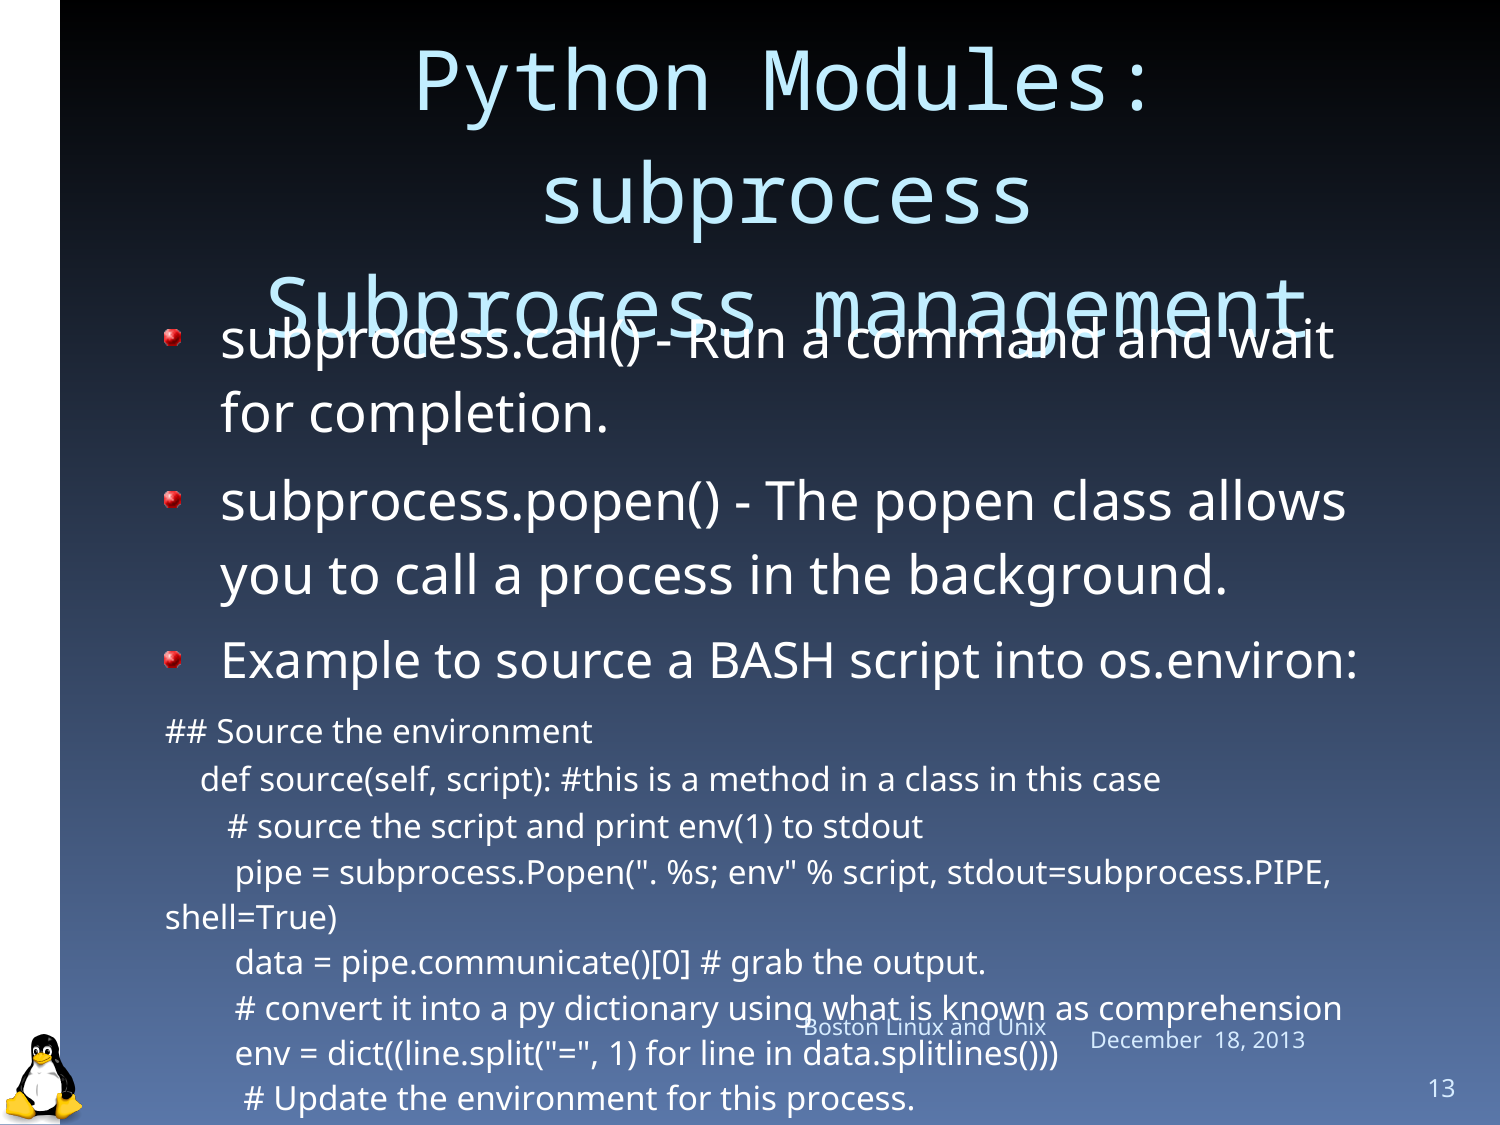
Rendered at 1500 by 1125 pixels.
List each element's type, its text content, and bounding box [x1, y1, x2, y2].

title Python Modules: subprocess Subprocess management [149, 91, 1425, 292]
picture [0, 1034, 82, 1125]
list subprocess.call() - Run a command and wait for completion. subprocess.popen() - The popen class allows you to call a process in the background. Example to source a BASH script into os.environ: ## Source the environment def source(self, script): #this is a method in a class in this case # source the script and print env(1) to stdout pipe = subprocess.Popen(". %s; env" % script, stdout=subprocess.PIPE, shell=True) data = pipe.communicate()[0] # grab the output. # convert it into a py dictionary using what is known as comprehension env = dict((line.split("=", 1) for line in data.splitlines())) # Update the environment for this process. os.environ.update(env) [149, 292, 1425, 1125]
